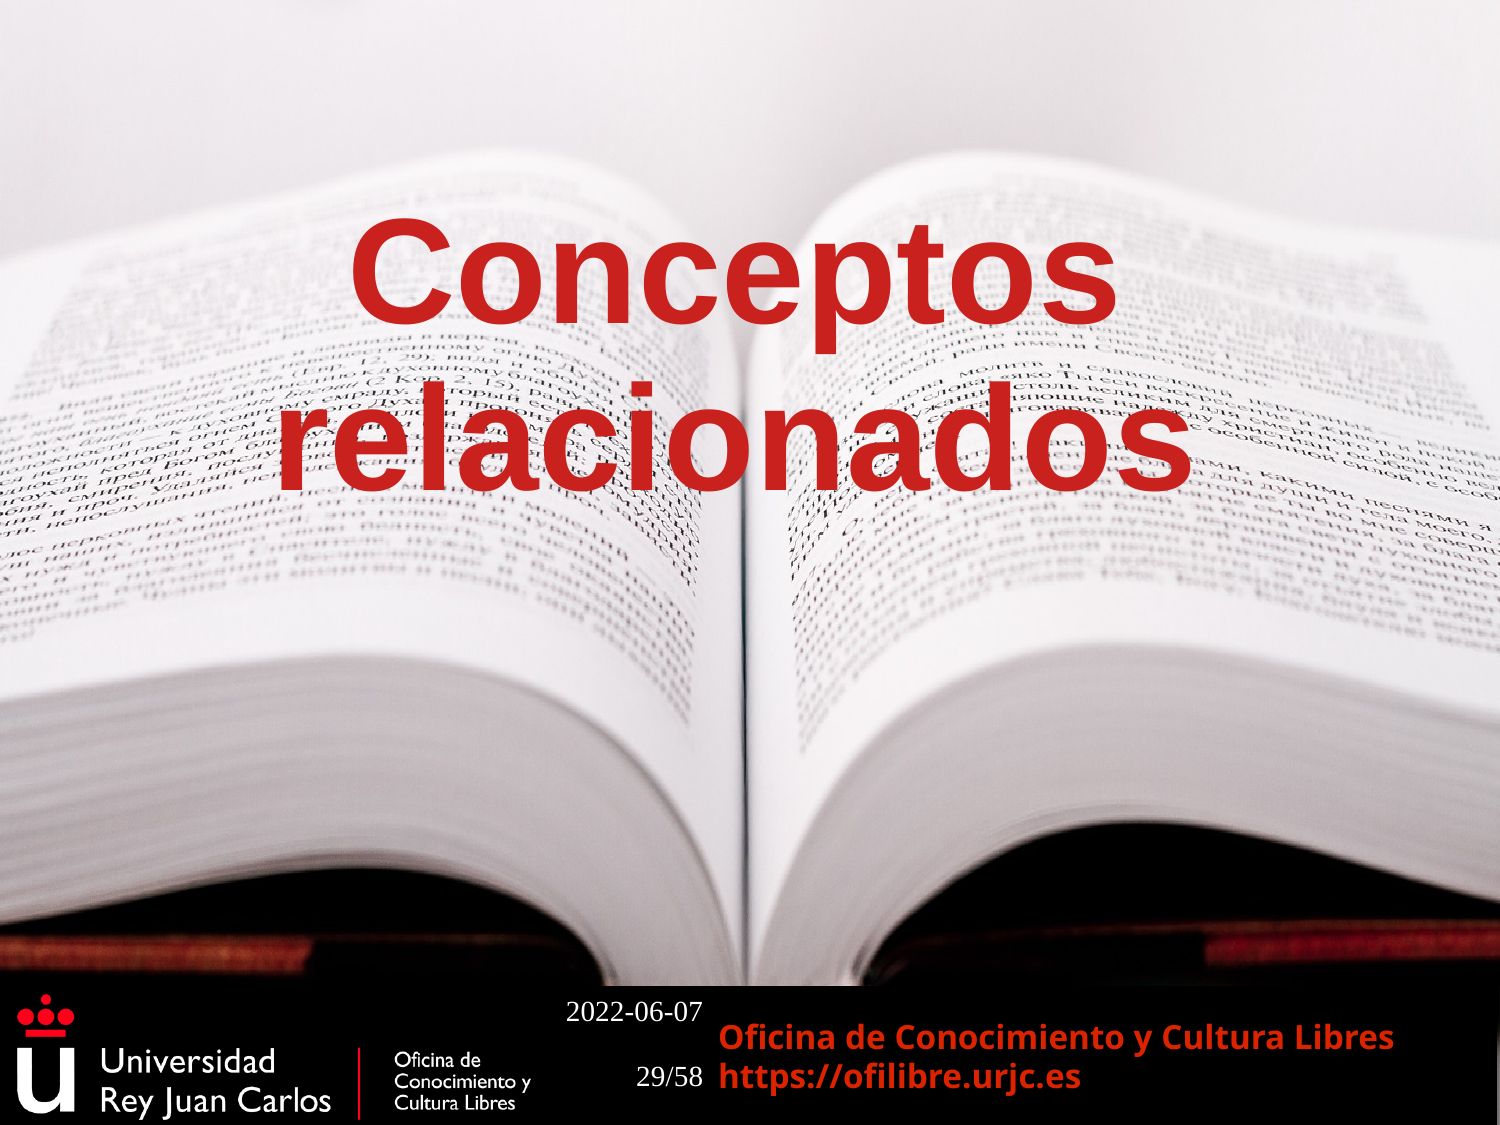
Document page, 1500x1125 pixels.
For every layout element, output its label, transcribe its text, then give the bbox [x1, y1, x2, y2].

text_box Conceptos relacionados [120, 179, 1351, 530]
title [75, 389, 1425, 578]
picture [0, 0, 1500, 1125]
picture [17, 994, 531, 1120]
